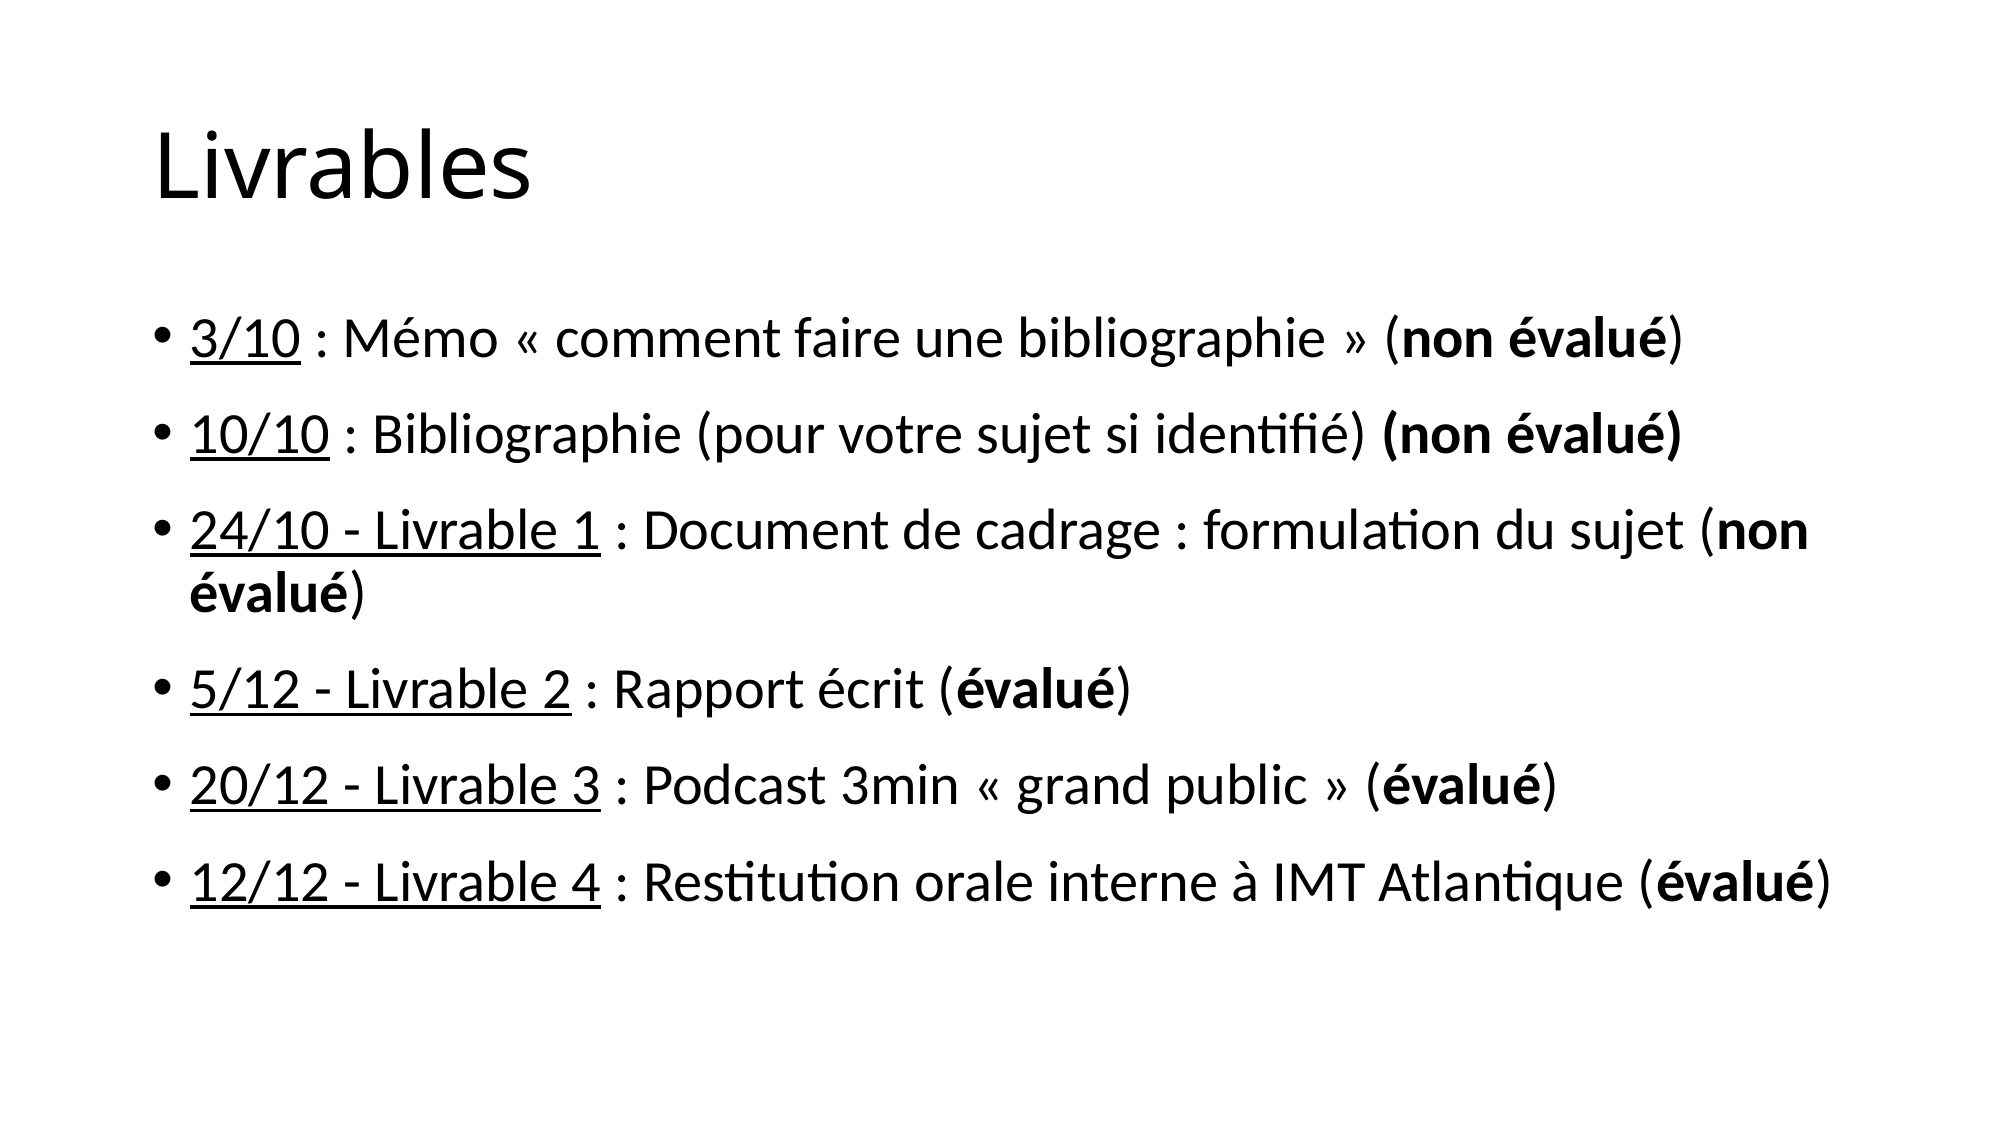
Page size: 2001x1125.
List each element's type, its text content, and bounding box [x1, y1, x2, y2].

list 3/10 : Mémo « comment faire une bibliographie » (non évalué) 10/10 : Bibliographie (pour votre sujet si identifié) (non évalué) 24/10 - Livrable 1 : Document de cadrage : formulation du sujet (non évalué) 5/12 - Livrable 2 : Rapport écrit (évalué) 20/12 - Livrable 3 : Podcast 3min « grand public » (évalué) 12/12 - Livrable 4 : Restitution orale interne à IMT Atlantique (évalué) [137, 299, 1863, 1014]
title Livrables [137, 59, 1863, 278]
